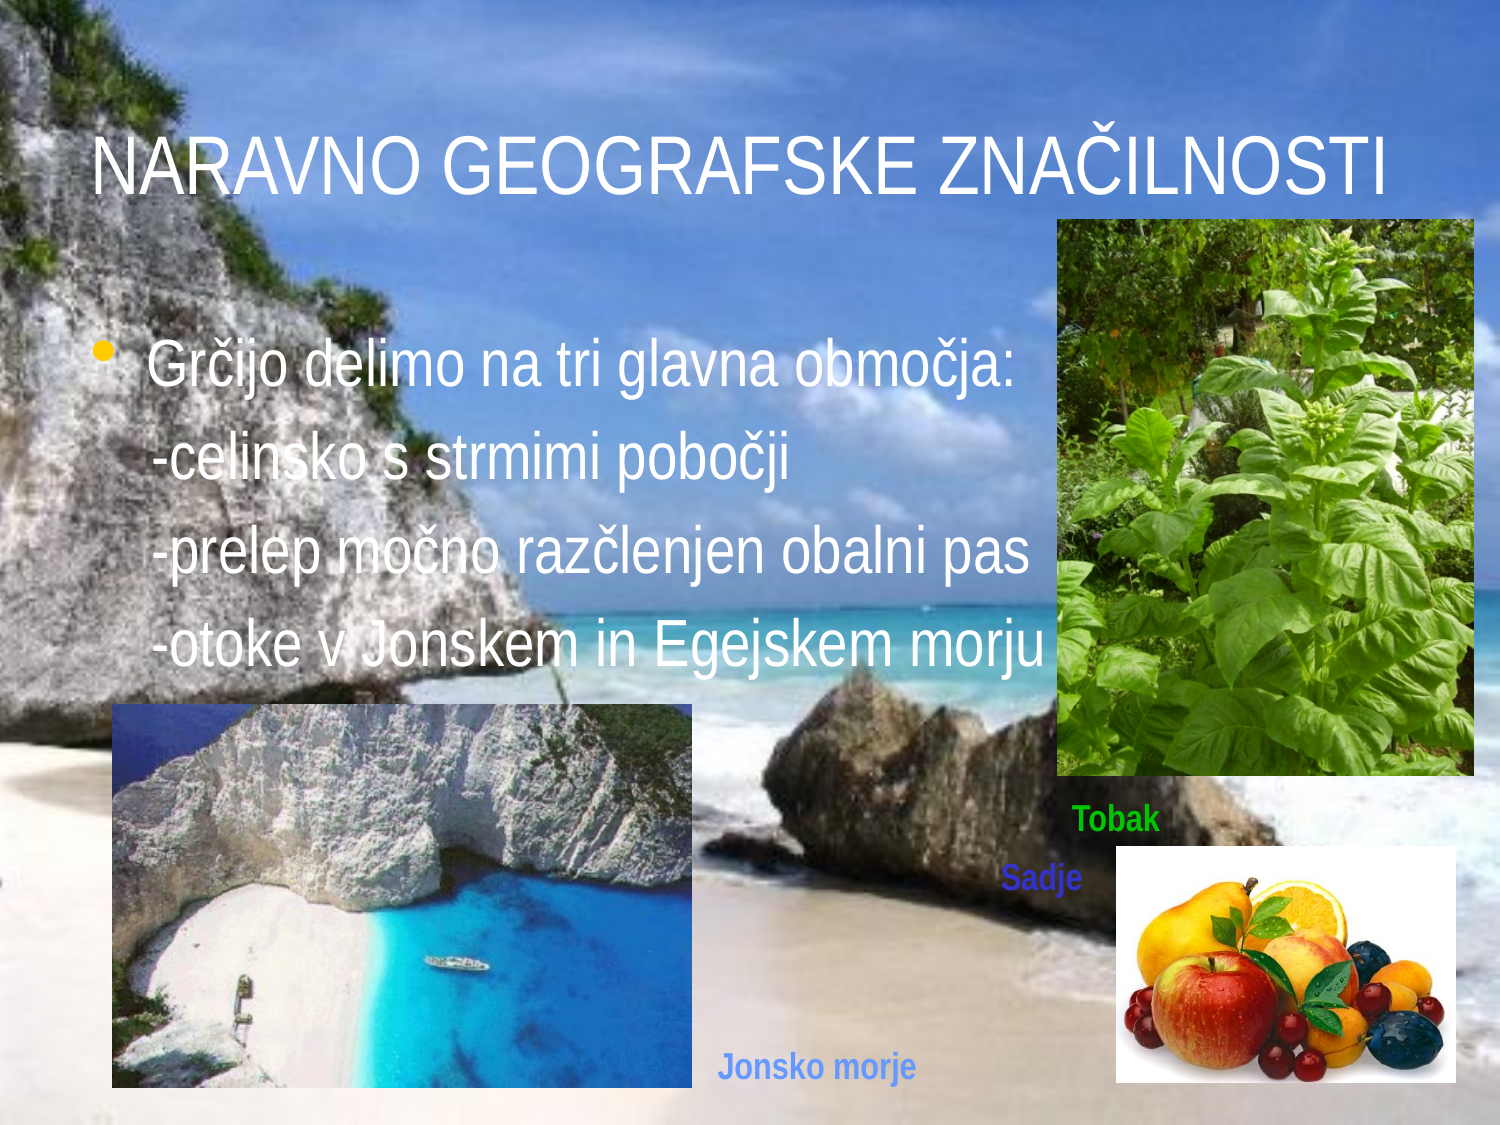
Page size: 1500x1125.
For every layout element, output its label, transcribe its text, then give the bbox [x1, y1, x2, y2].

picture [0, 0, 1500, 1125]
title NARAVNO GEOGRAFSKE ZNAČILNOSTI [75, 47, 1425, 275]
list Grčijo delimo na tri glavna območja: -celinsko s strmimi pobočji -prelep močno razčlenjen obalni pas -otoke v Jonskem in Egejskem morju [75, 312, 1425, 988]
text_box Jonsko morje [702, 1034, 1140, 1095]
text_box Tobak [1057, 786, 1471, 847]
text_box Sadje [773, 846, 1105, 964]
